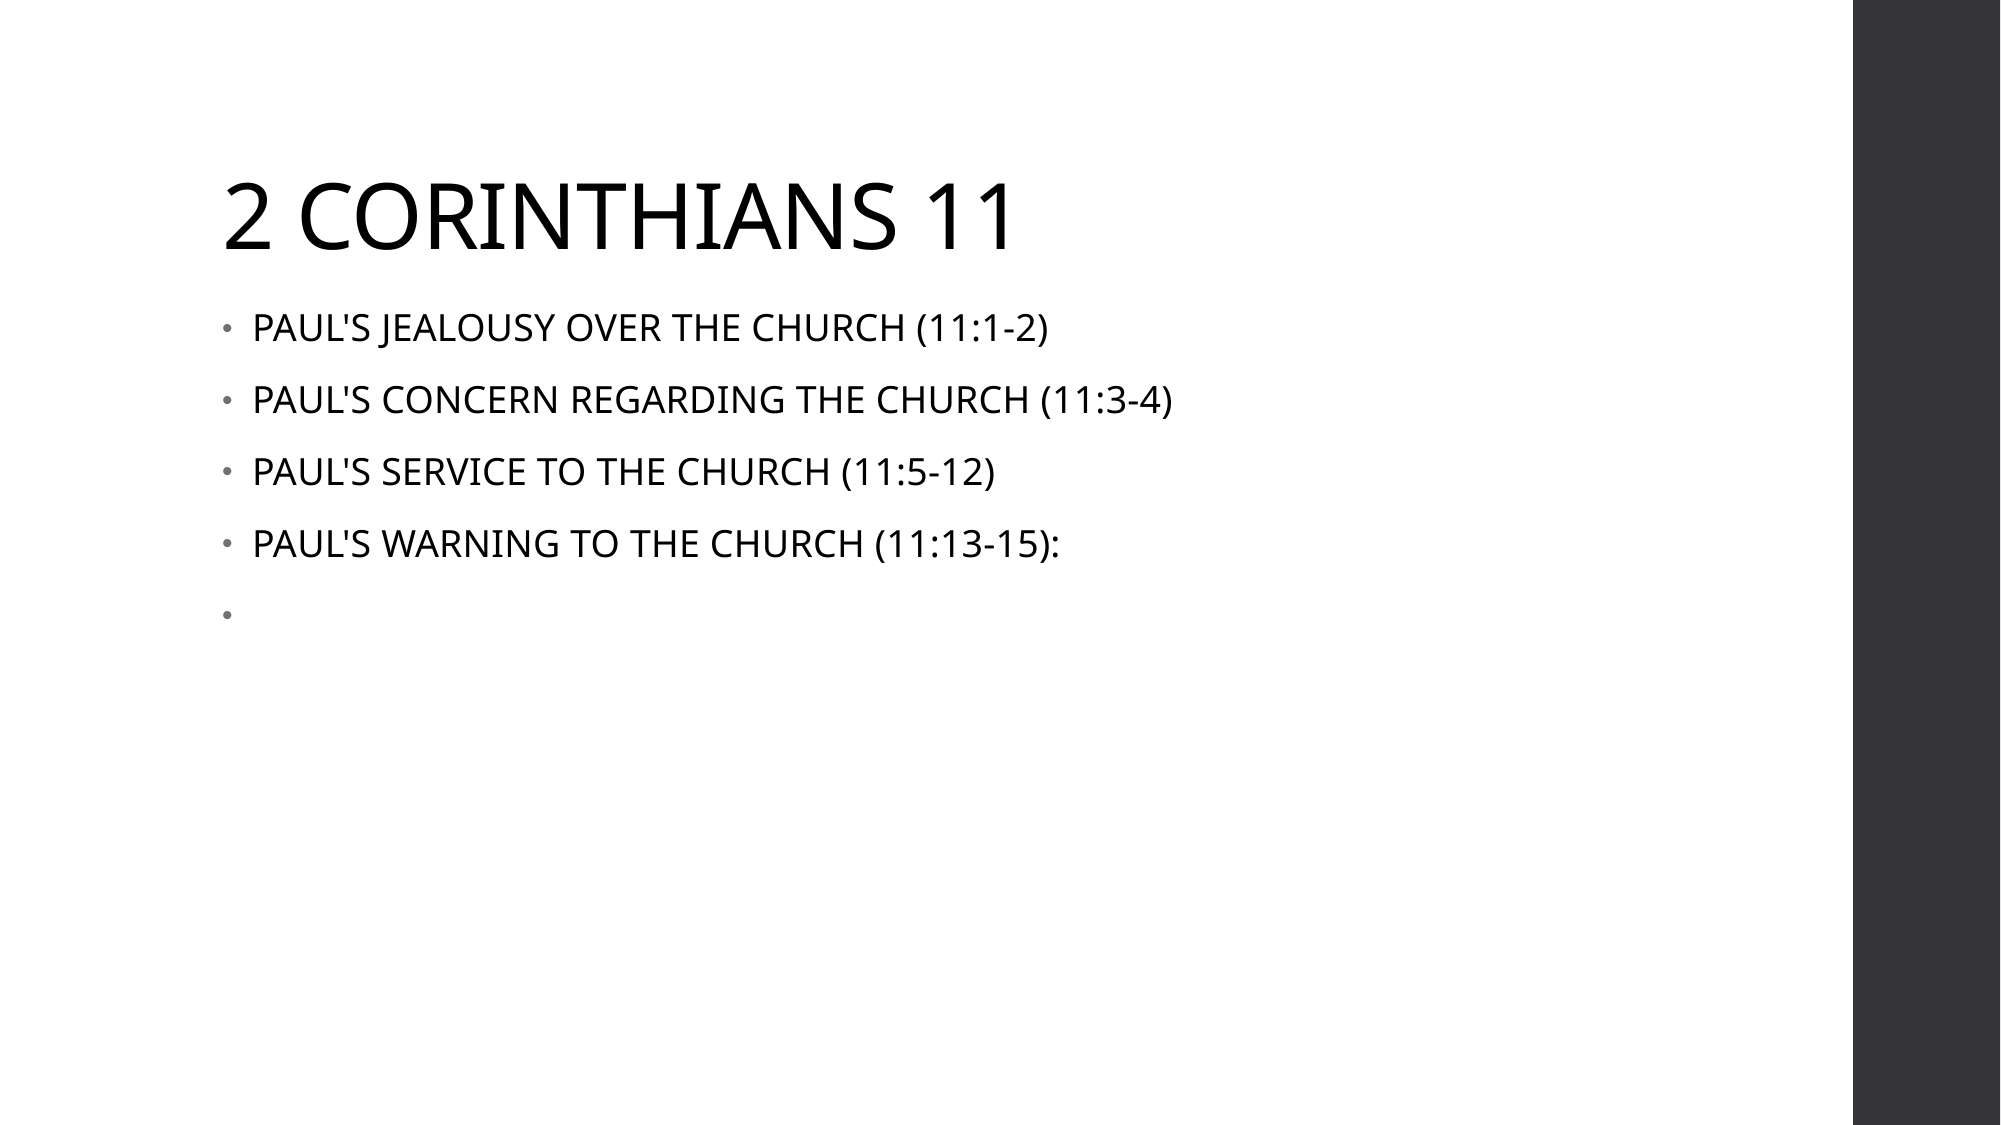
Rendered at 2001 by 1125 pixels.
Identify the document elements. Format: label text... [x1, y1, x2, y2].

title 2 CORINTHIANS 11 [206, 60, 1797, 278]
list PAUL'S JEALOUSY OVER THE CHURCH (11:1-2) PAUL'S CONCERN REGARDING THE CHURCH (11:3-4) PAUL'S SERVICE TO THE CHURCH (11:5-12) PAUL'S WARNING TO THE CHURCH (11:13-15): [206, 299, 1617, 1014]
